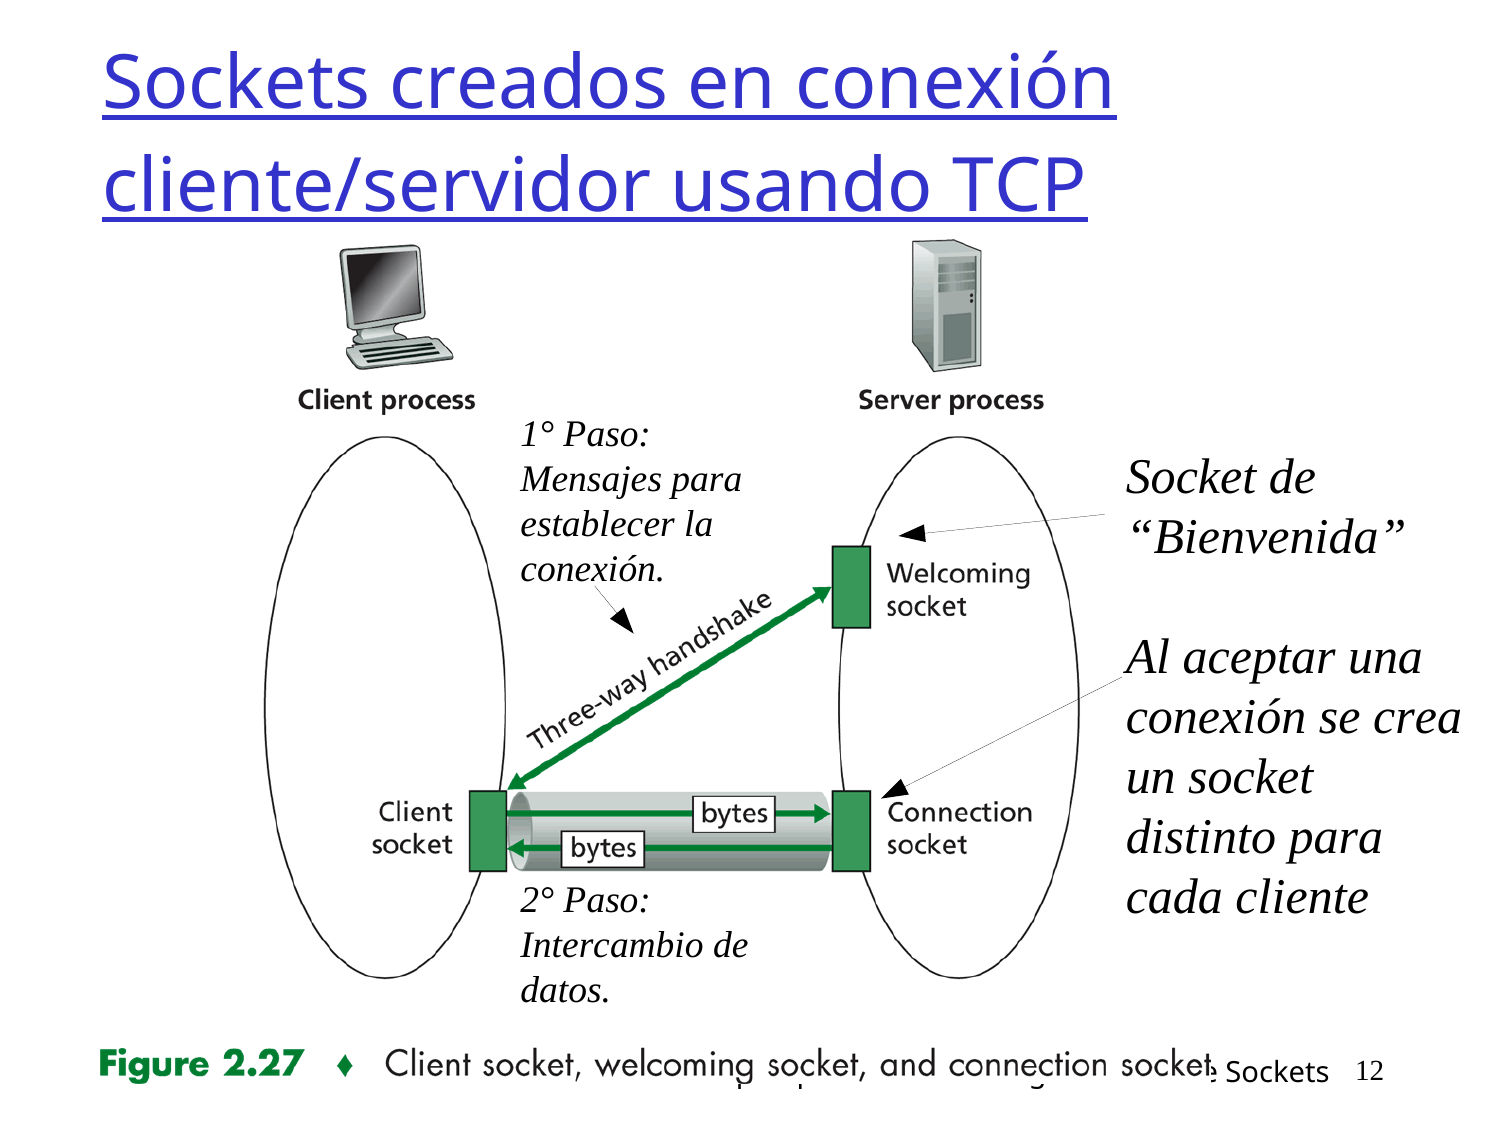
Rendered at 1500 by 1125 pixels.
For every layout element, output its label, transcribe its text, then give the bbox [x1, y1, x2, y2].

text_box Socket de “Bienvenida” Al aceptar una conexión se crea un socket distinto para cada cliente [1111, 436, 1483, 932]
text_box 1° Paso: Mensajes para establecer la conexión. [505, 401, 760, 596]
text_box 2° Paso: Intercambio de datos. [505, 867, 776, 1018]
title Sockets creados en conexión cliente/servidor usando TCP [87, 33, 1363, 229]
picture [100, 239, 1211, 1084]
